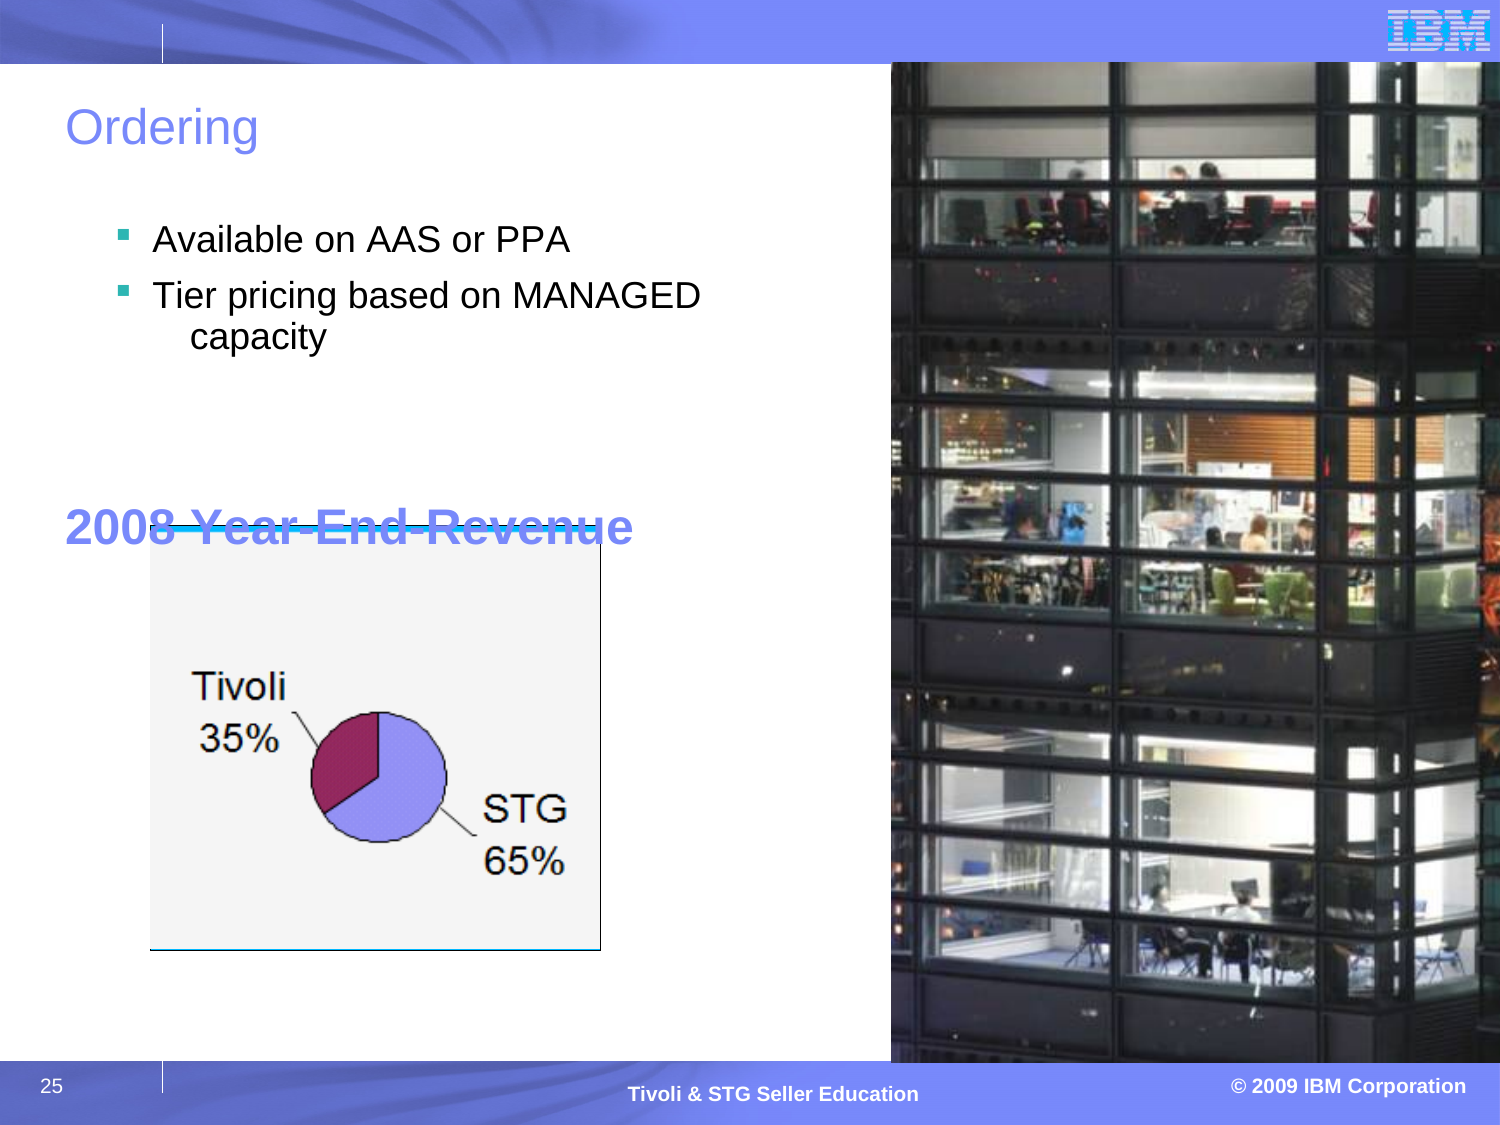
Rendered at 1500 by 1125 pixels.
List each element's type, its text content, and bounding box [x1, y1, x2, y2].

title Ordering [50, 80, 891, 163]
picture [0, 0, 1500, 64]
text_box [891, 62, 1500, 1063]
text_box 1 [25, 1066, 101, 1120]
list Available on AAS or PPA Tier pricing based on MANAGED capacity [99, 212, 726, 426]
picture [0, 1061, 1500, 1125]
text_box [150, 563, 601, 951]
text_box 2008 Year-End-Revenue [49, 480, 1403, 563]
